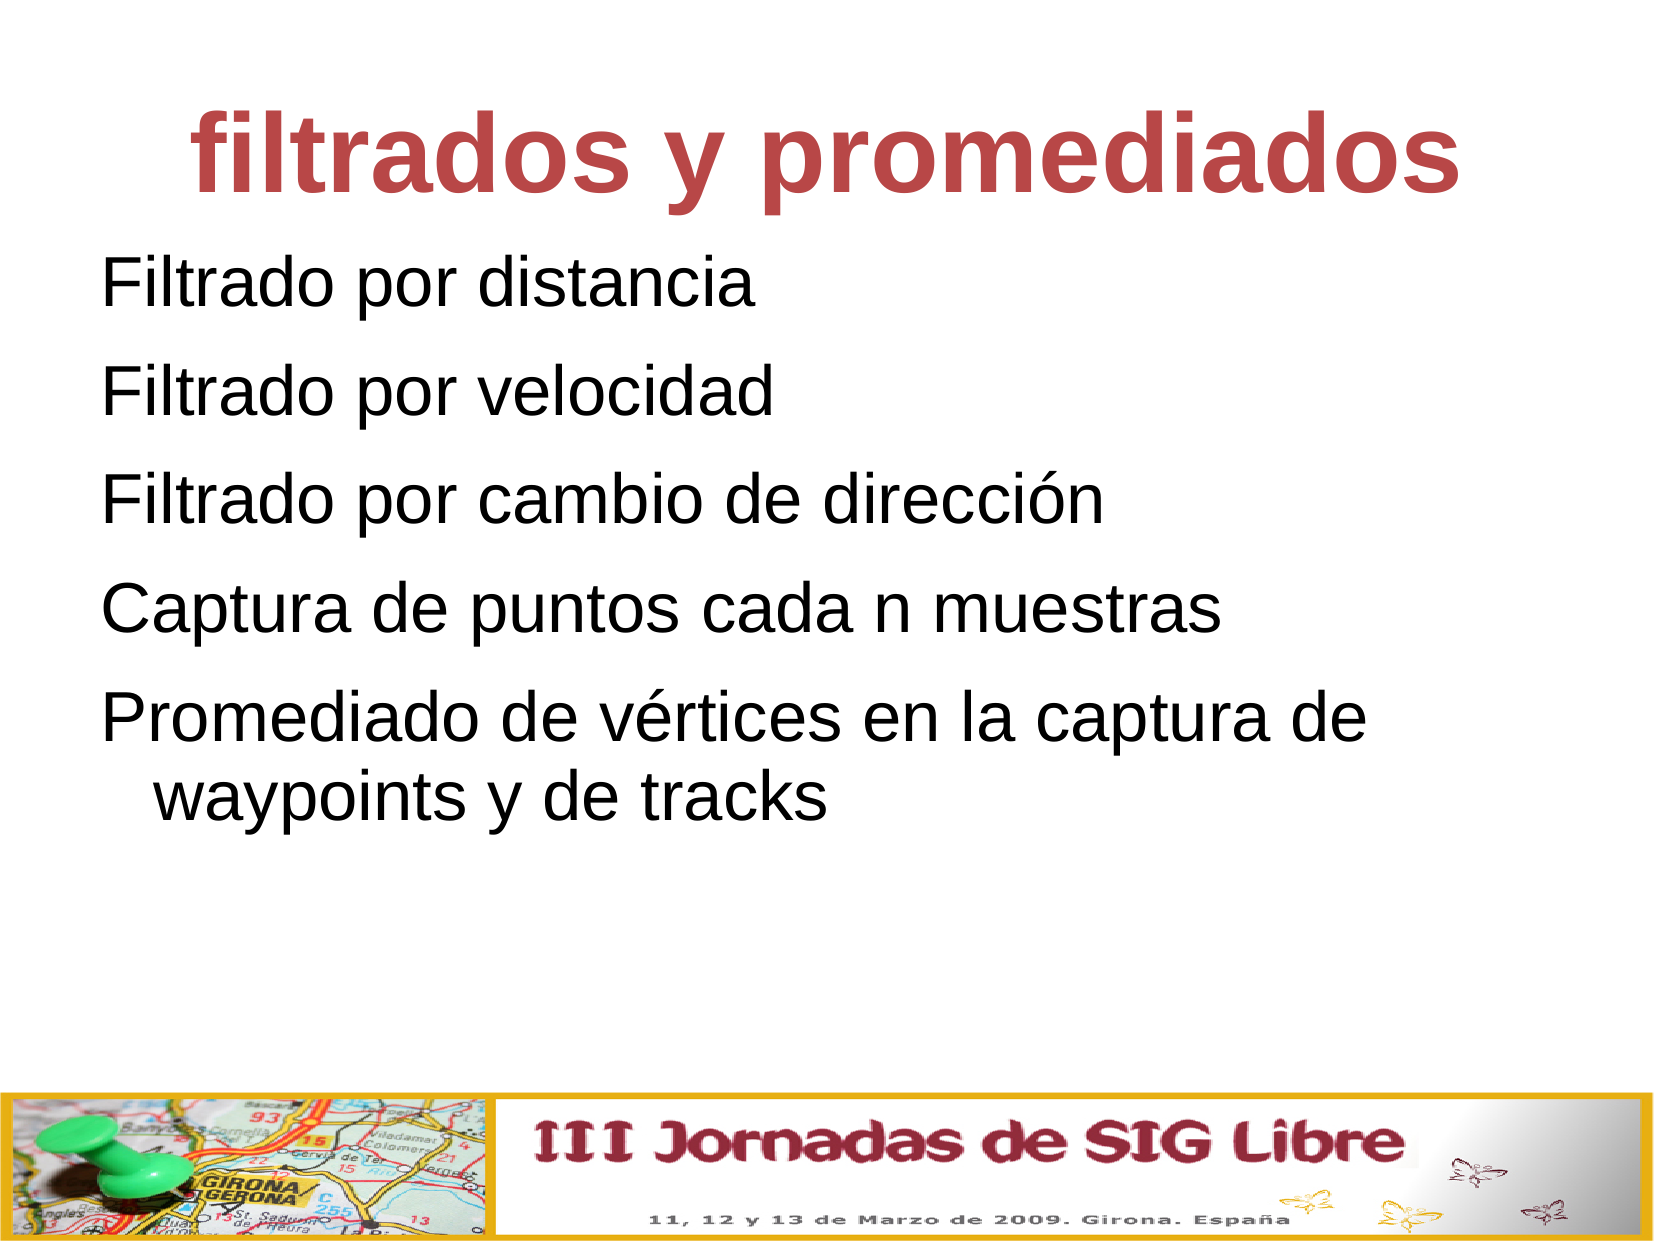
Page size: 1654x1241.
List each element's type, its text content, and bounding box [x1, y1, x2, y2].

title filtrados y promediados [82, 56, 1571, 242]
list Filtrado por distancia Filtrado por velocidad Filtrado por cambio de dirección Captura de puntos cada n muestras Promediado de vértices en la captura de waypoints y de tracks [82, 242, 1571, 1047]
picture [0, 1092, 1654, 1241]
